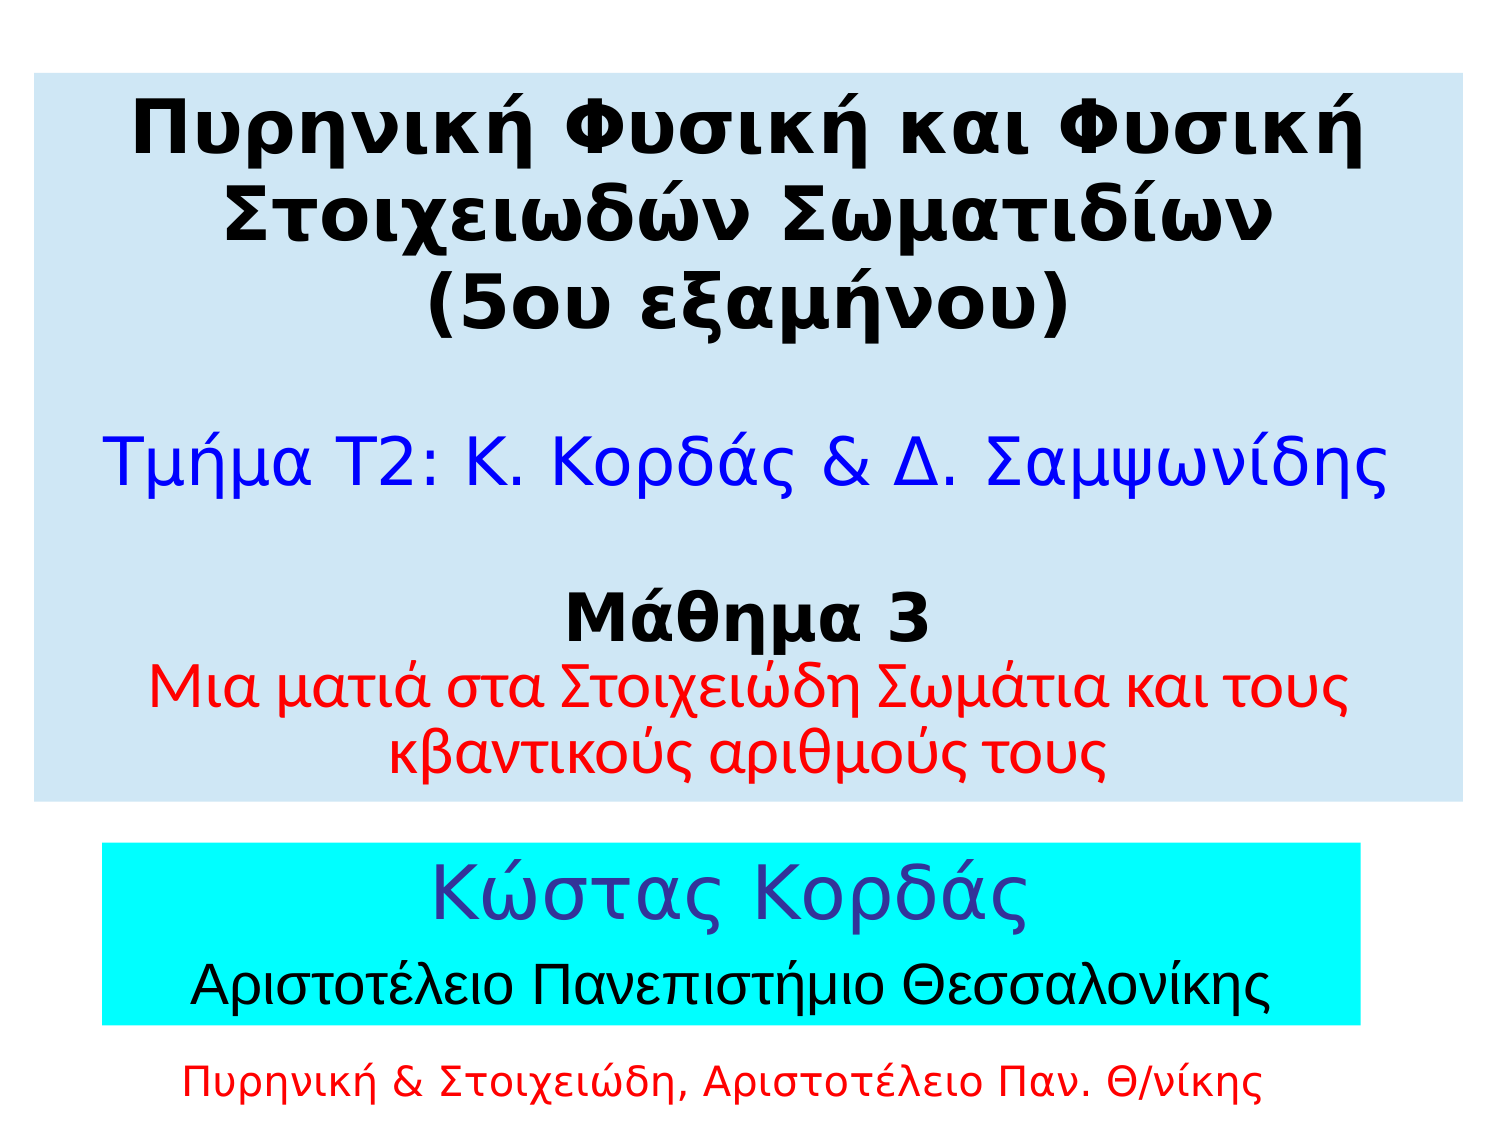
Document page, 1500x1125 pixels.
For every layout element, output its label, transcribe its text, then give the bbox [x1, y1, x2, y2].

title Πυρηνική Φυσική και Φυσική Στοιχειωδών Σωματιδίων (5ου εξαμήνου) Τμήμα T2: Κ. Κορδάς & Δ. Σαμψωνίδης Μάθημα 3 Μια ματιά στα Στοιχειώδη Σωμάτια και τους κβαντικούς αριθμούς τους [34, 72, 1463, 802]
text_box Κώστας Κορδάς Αριστοτέλειο Πανεπιστήμιο Θεσσαλονίκης [102, 842, 1361, 1026]
text_box Πυρηνική & Στοιχειώδη, Αριστοτέλειο Παν. Θ/νίκης [166, 1047, 1313, 1112]
